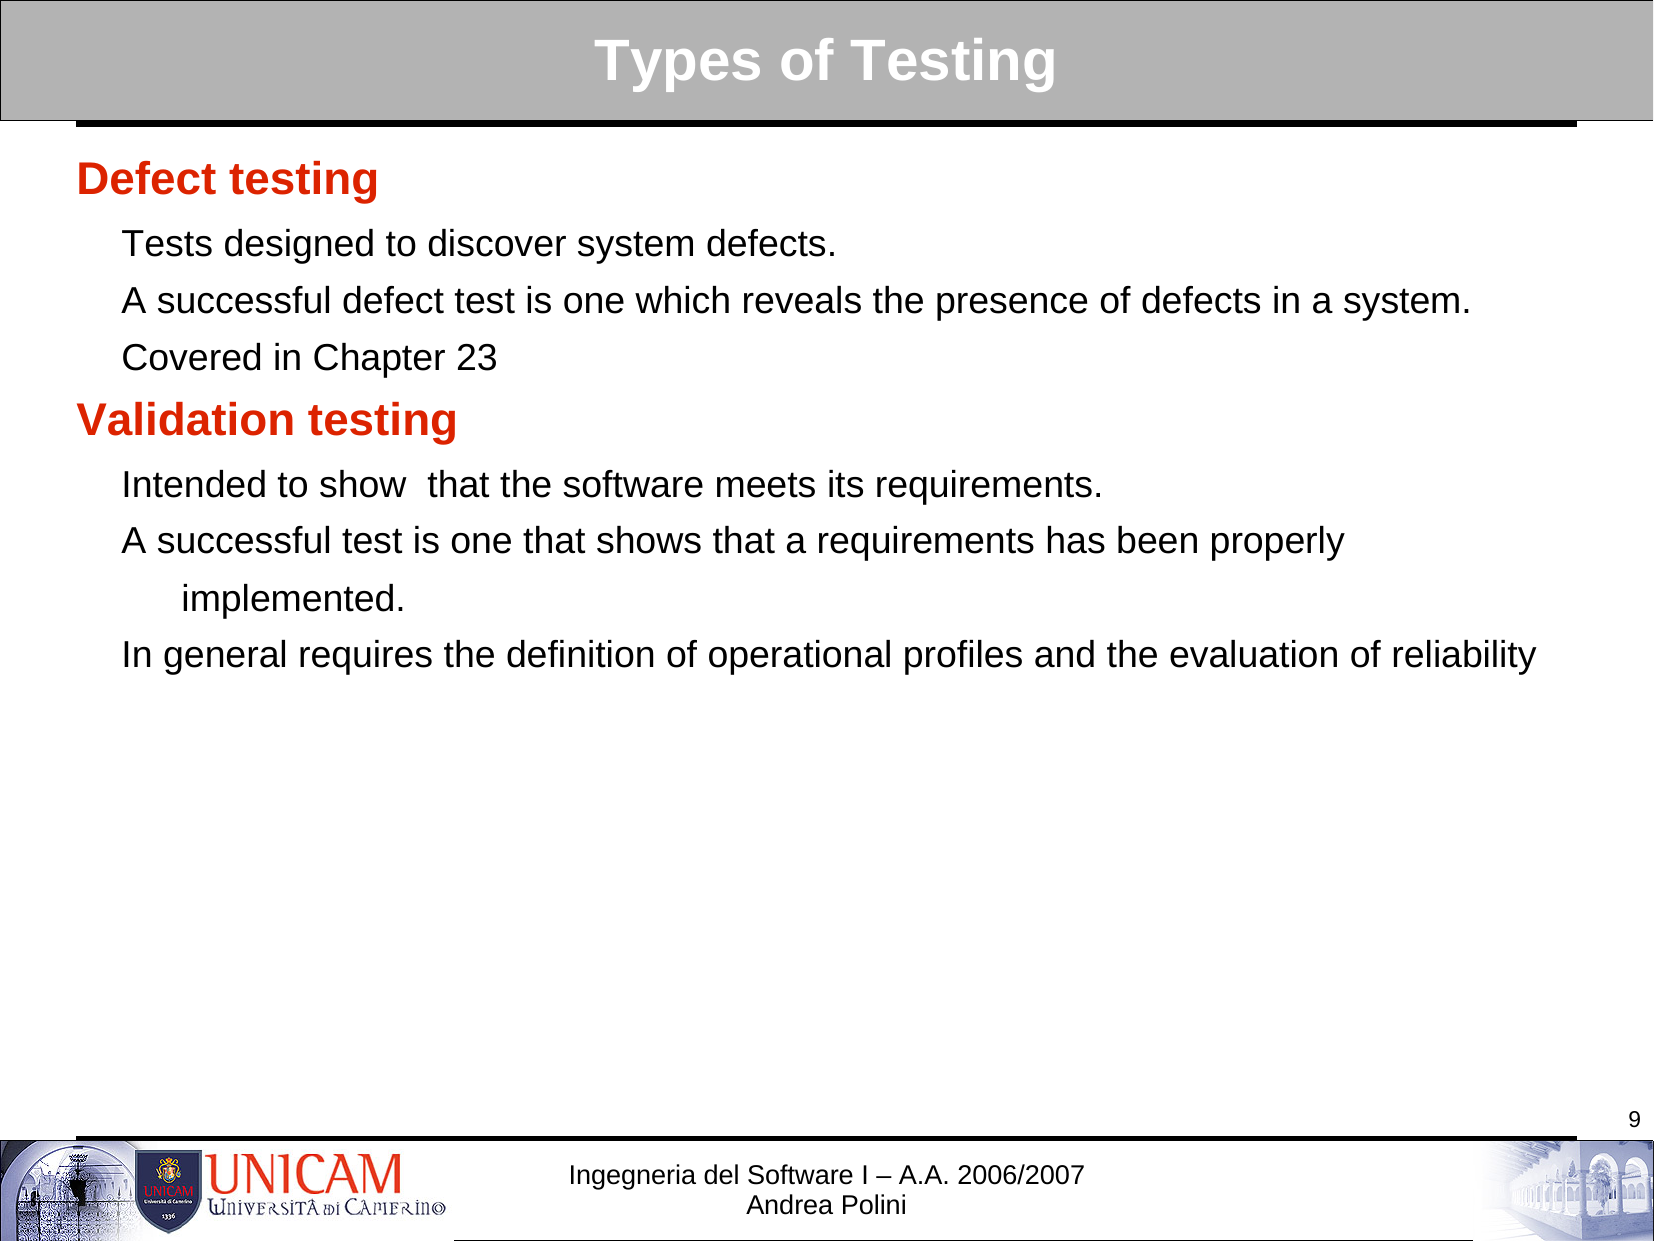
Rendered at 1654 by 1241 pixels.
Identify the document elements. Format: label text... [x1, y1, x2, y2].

title Types of Testing [0, 0, 1653, 121]
picture [1473, 1141, 1654, 1241]
list Defect testing Tests designed to discover system defects. A successful defect test is one which reveals the presence of defects in a system. Covered in Chapter 23 Validation testing Intended to show that the software meets its requirements. A successful test is one that shows that a requirements has been properly implemented. In general requires the definition of operational profiles and the evaluation of reliability [76, 152, 1577, 894]
picture [0, 1141, 454, 1241]
